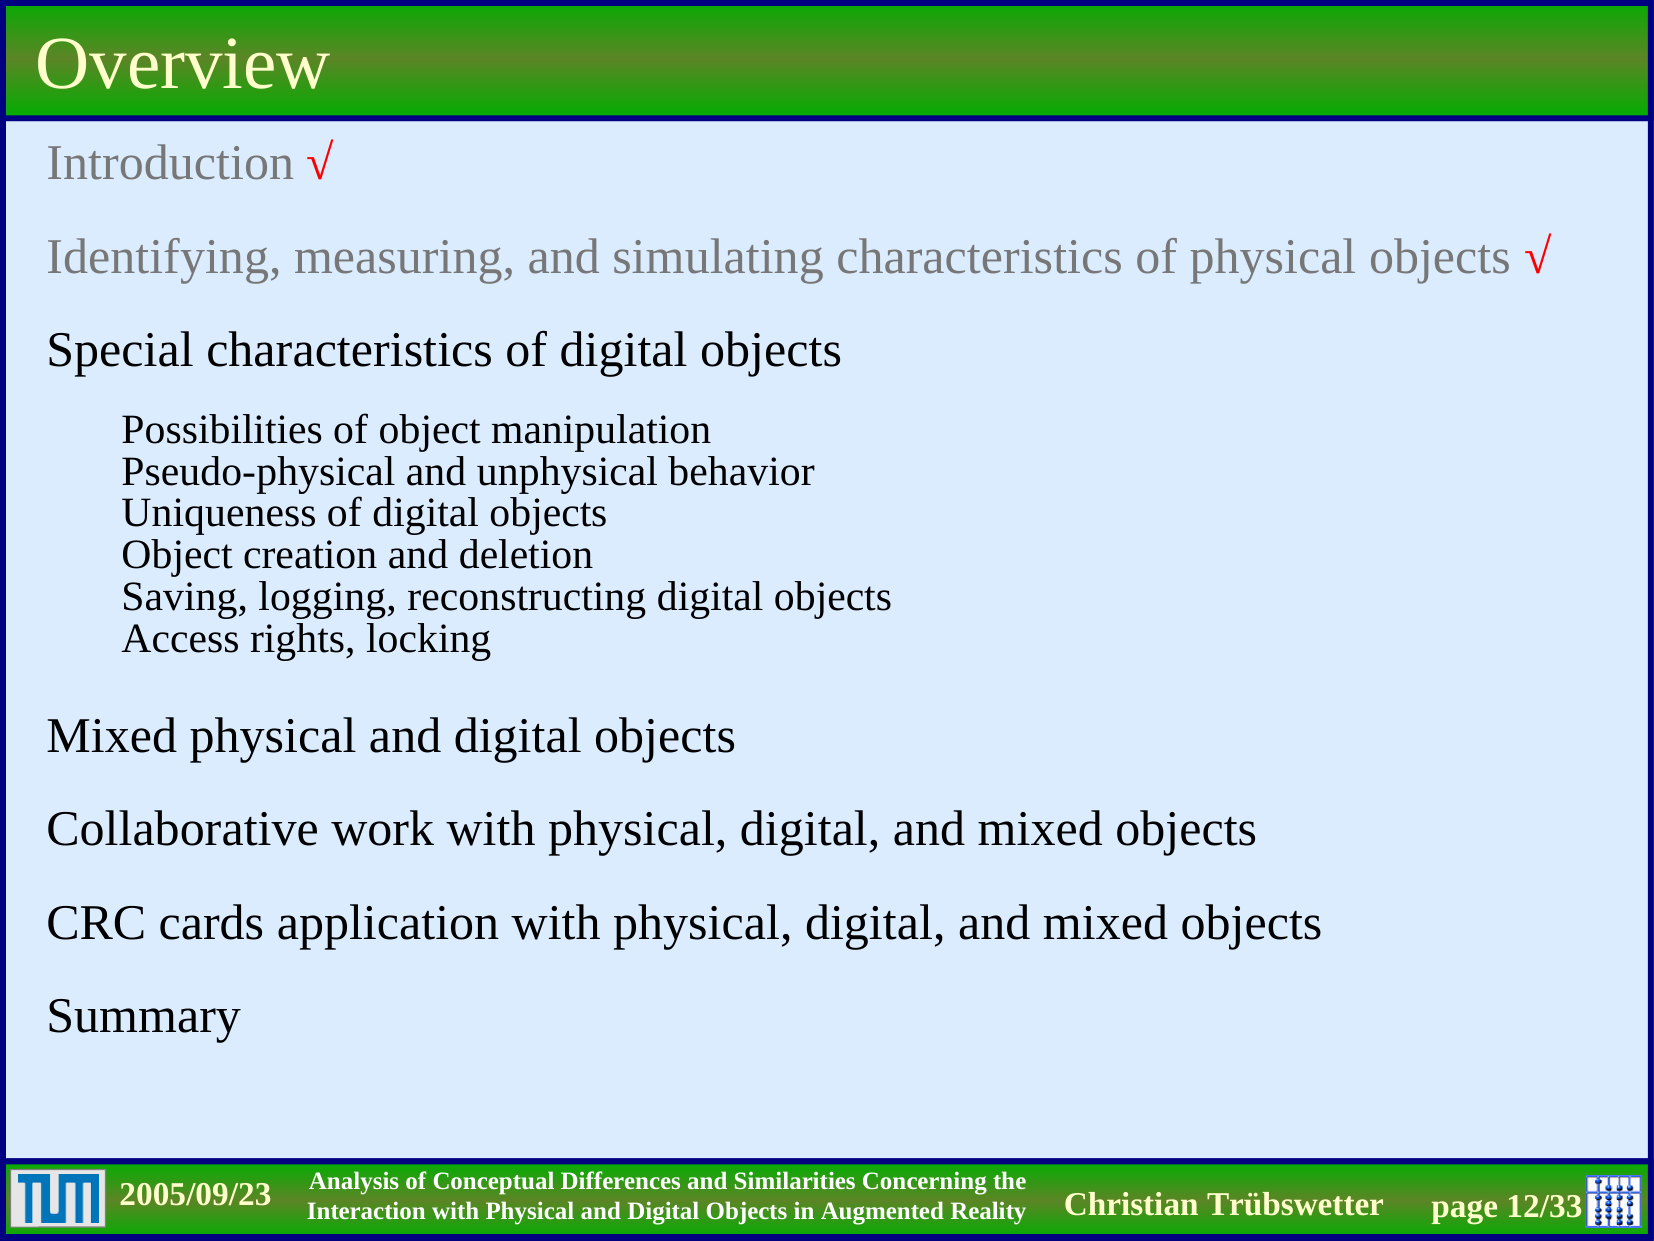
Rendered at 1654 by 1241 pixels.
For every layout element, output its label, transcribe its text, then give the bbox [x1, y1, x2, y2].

picture [1585, 1175, 1642, 1228]
title Overview [35, 0, 1628, 176]
list Introduction √ Identifying, measuring, and simulating characteristics of physical objects √ Special characteristics of digital objects Possibilities of object manipulation Pseudo-physical and unphysical behavior Uniqueness of digital objects Object creation and deletion Saving, logging, reconstructing digital objects Access rights, locking Mixed physical and digital objects Collaborative work with physical, digital, and mixed objects CRC cards application with physical, digital, and mixed objects Summary [29, 147, 1622, 1140]
picture [18, 1174, 99, 1223]
